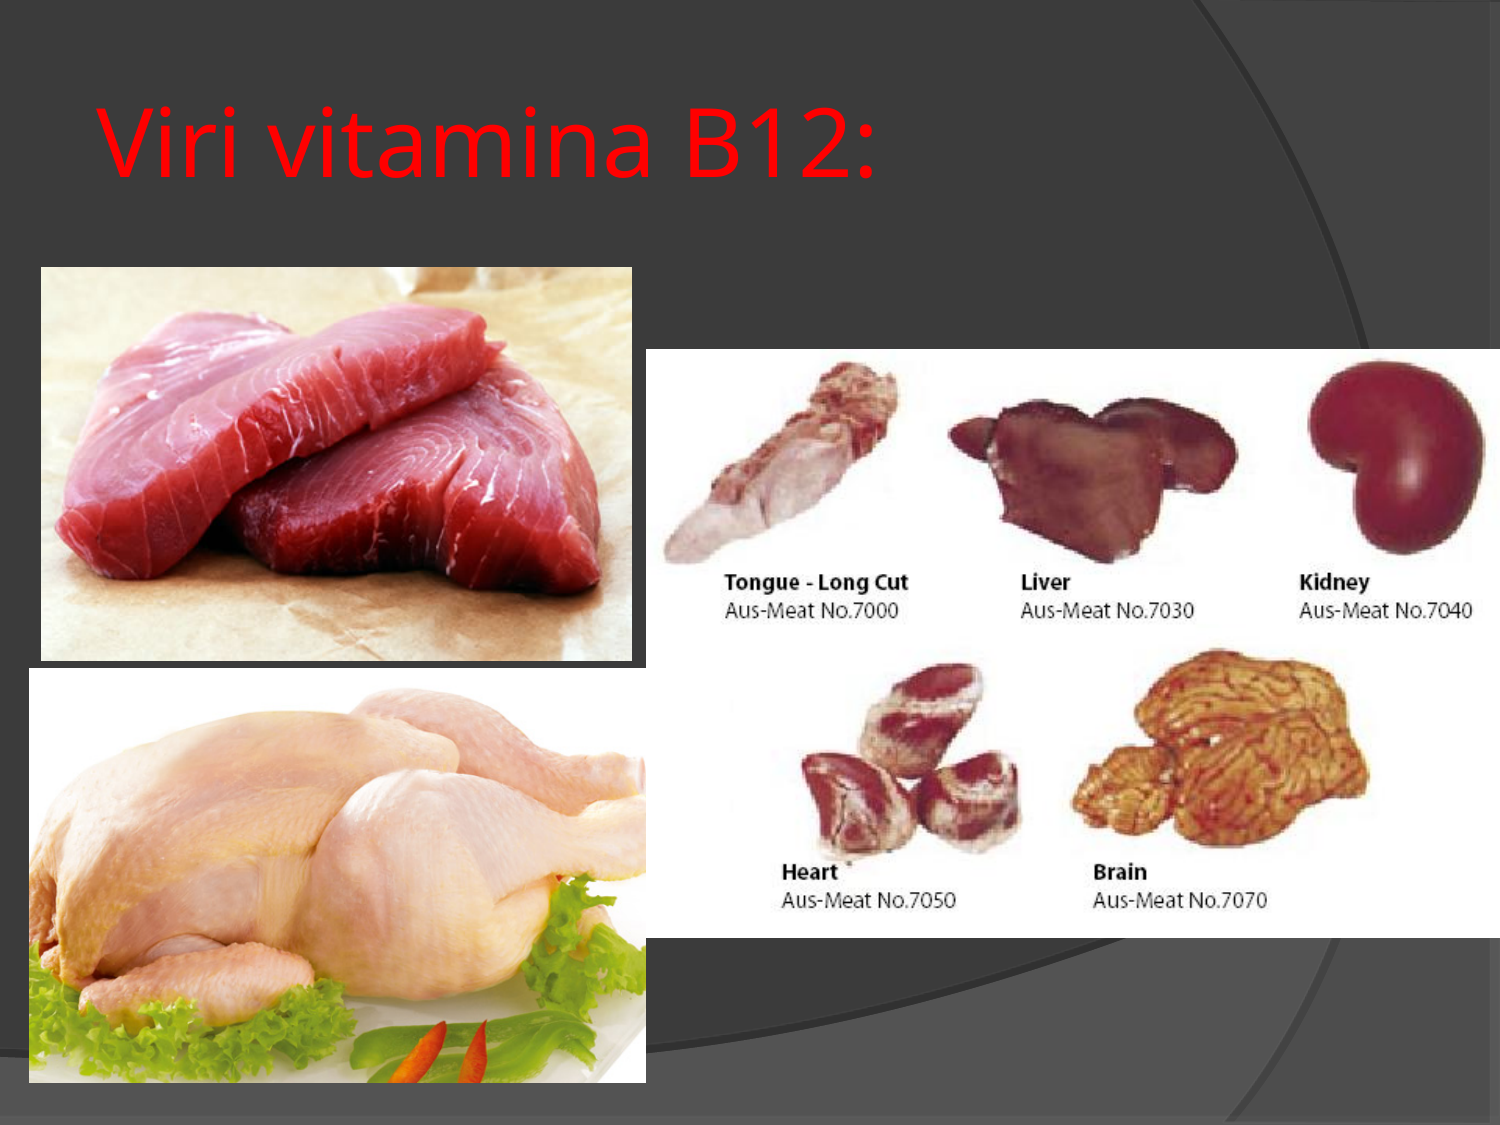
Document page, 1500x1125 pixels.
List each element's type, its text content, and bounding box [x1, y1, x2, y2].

picture [41, 267, 632, 661]
title Viri vitamina B12: [88, 45, 1300, 233]
picture [29, 349, 1500, 1083]
